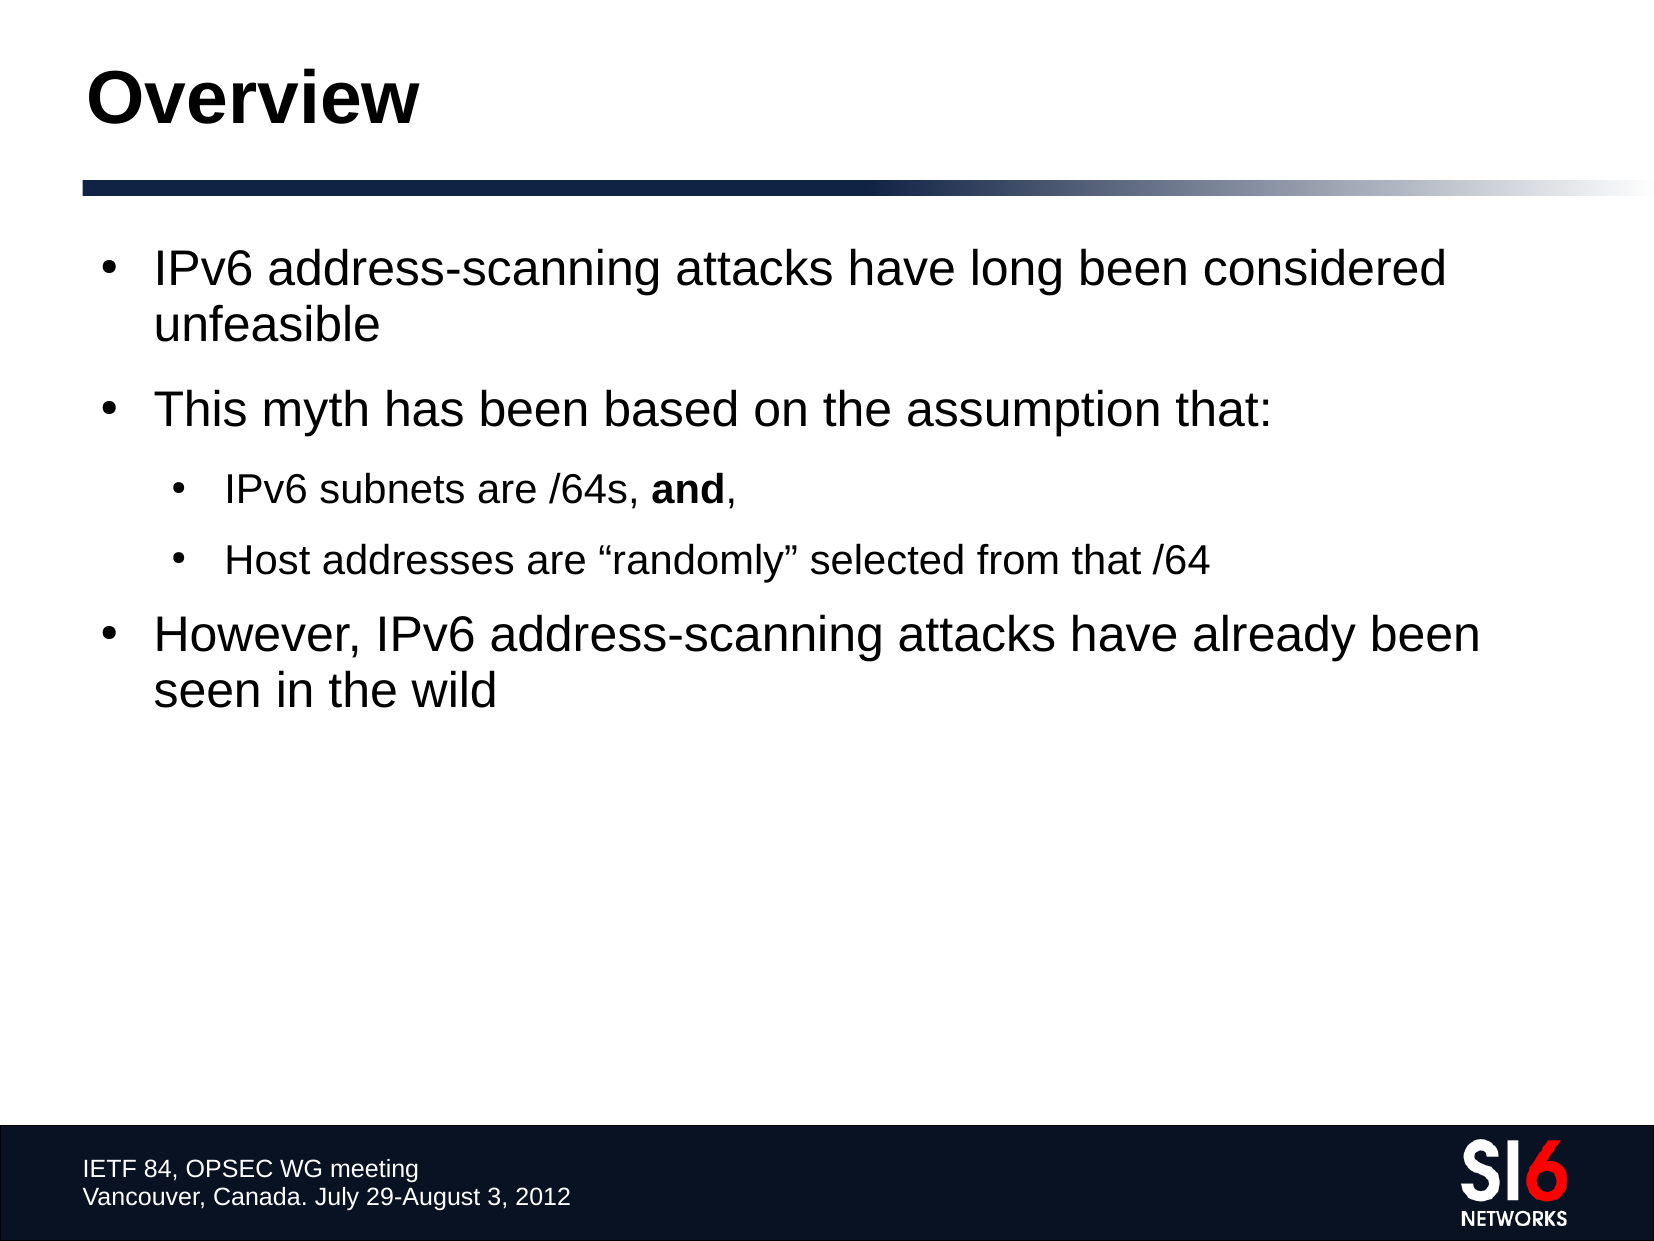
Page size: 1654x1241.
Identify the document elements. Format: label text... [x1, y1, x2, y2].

title Overview [86, 30, 1576, 166]
list IPv6 address-scanning attacks have long been considered unfeasible This myth has been based on the assumption that: IPv6 subnets are /64s, and, Host addresses are “randomly” selected from that /64 However, IPv6 address-scanning attacks have already been seen in the wild [82, 240, 1571, 1059]
picture [1461, 1139, 1567, 1226]
